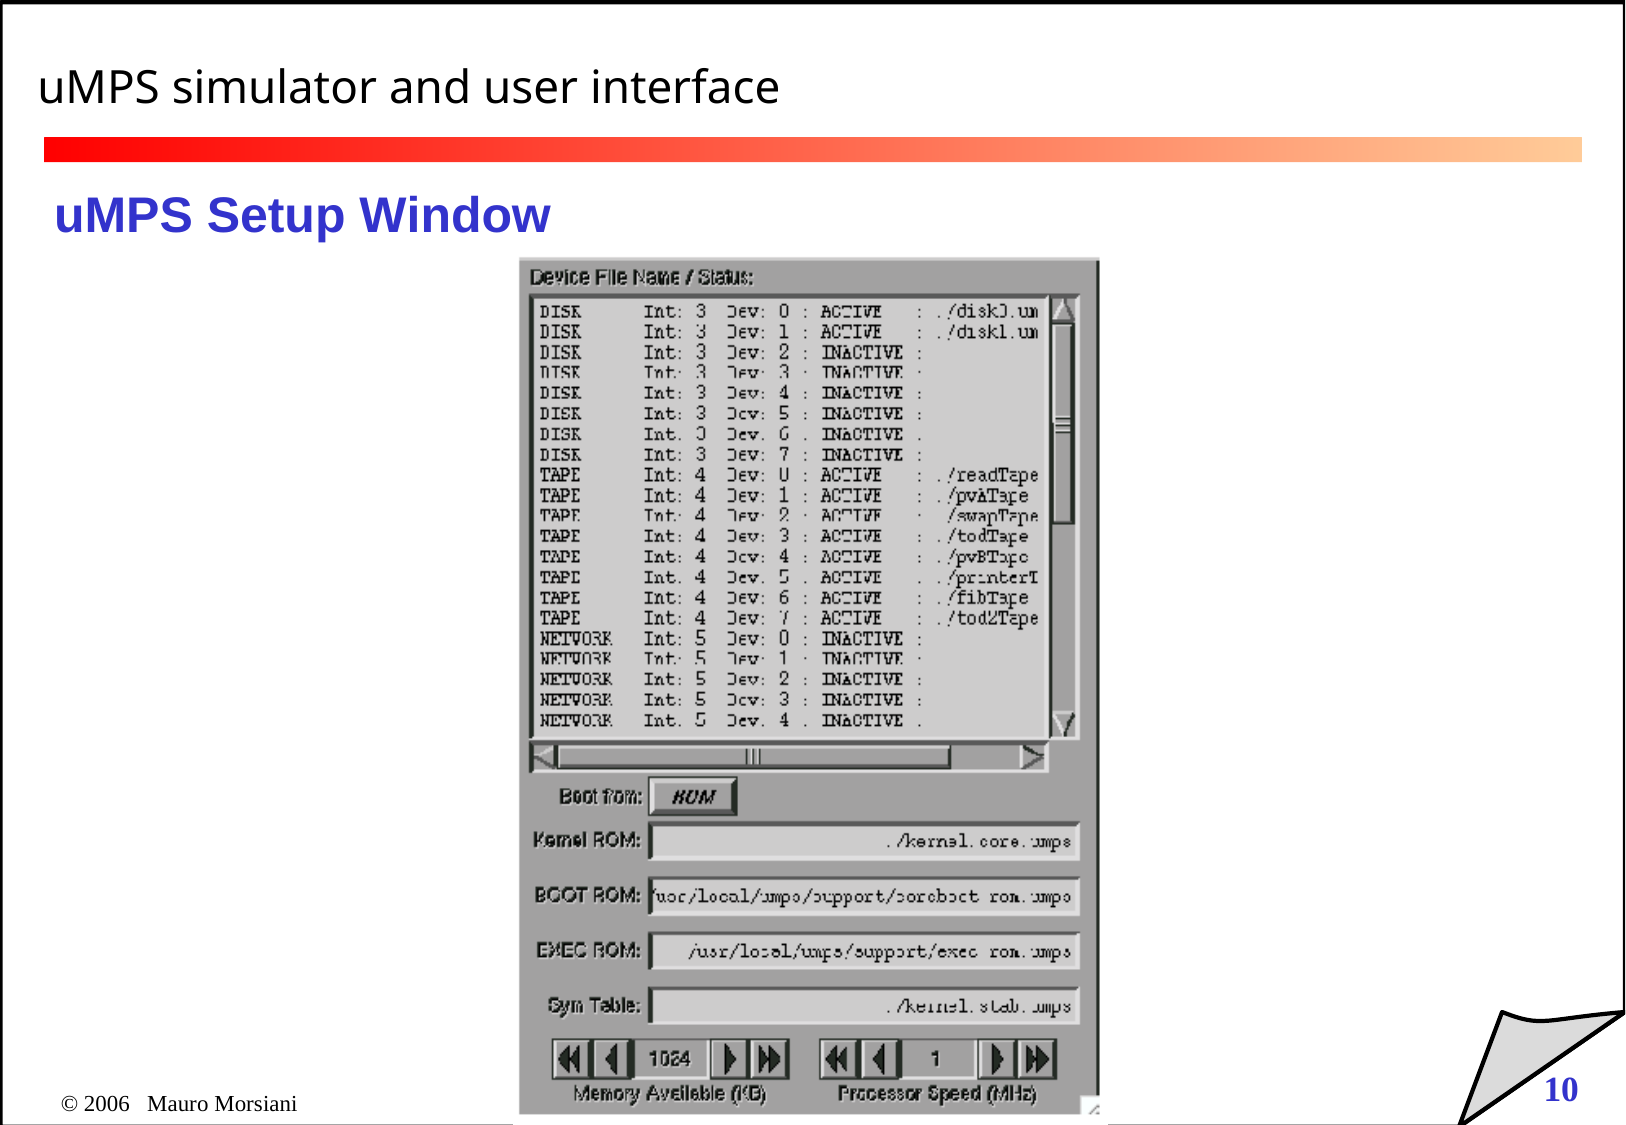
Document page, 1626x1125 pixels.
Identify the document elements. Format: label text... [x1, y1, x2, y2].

title uMPS simulator and user interface [37, 44, 1587, 130]
picture [513, 492, 1108, 1125]
list uMPS Setup Window [54, 187, 1557, 492]
